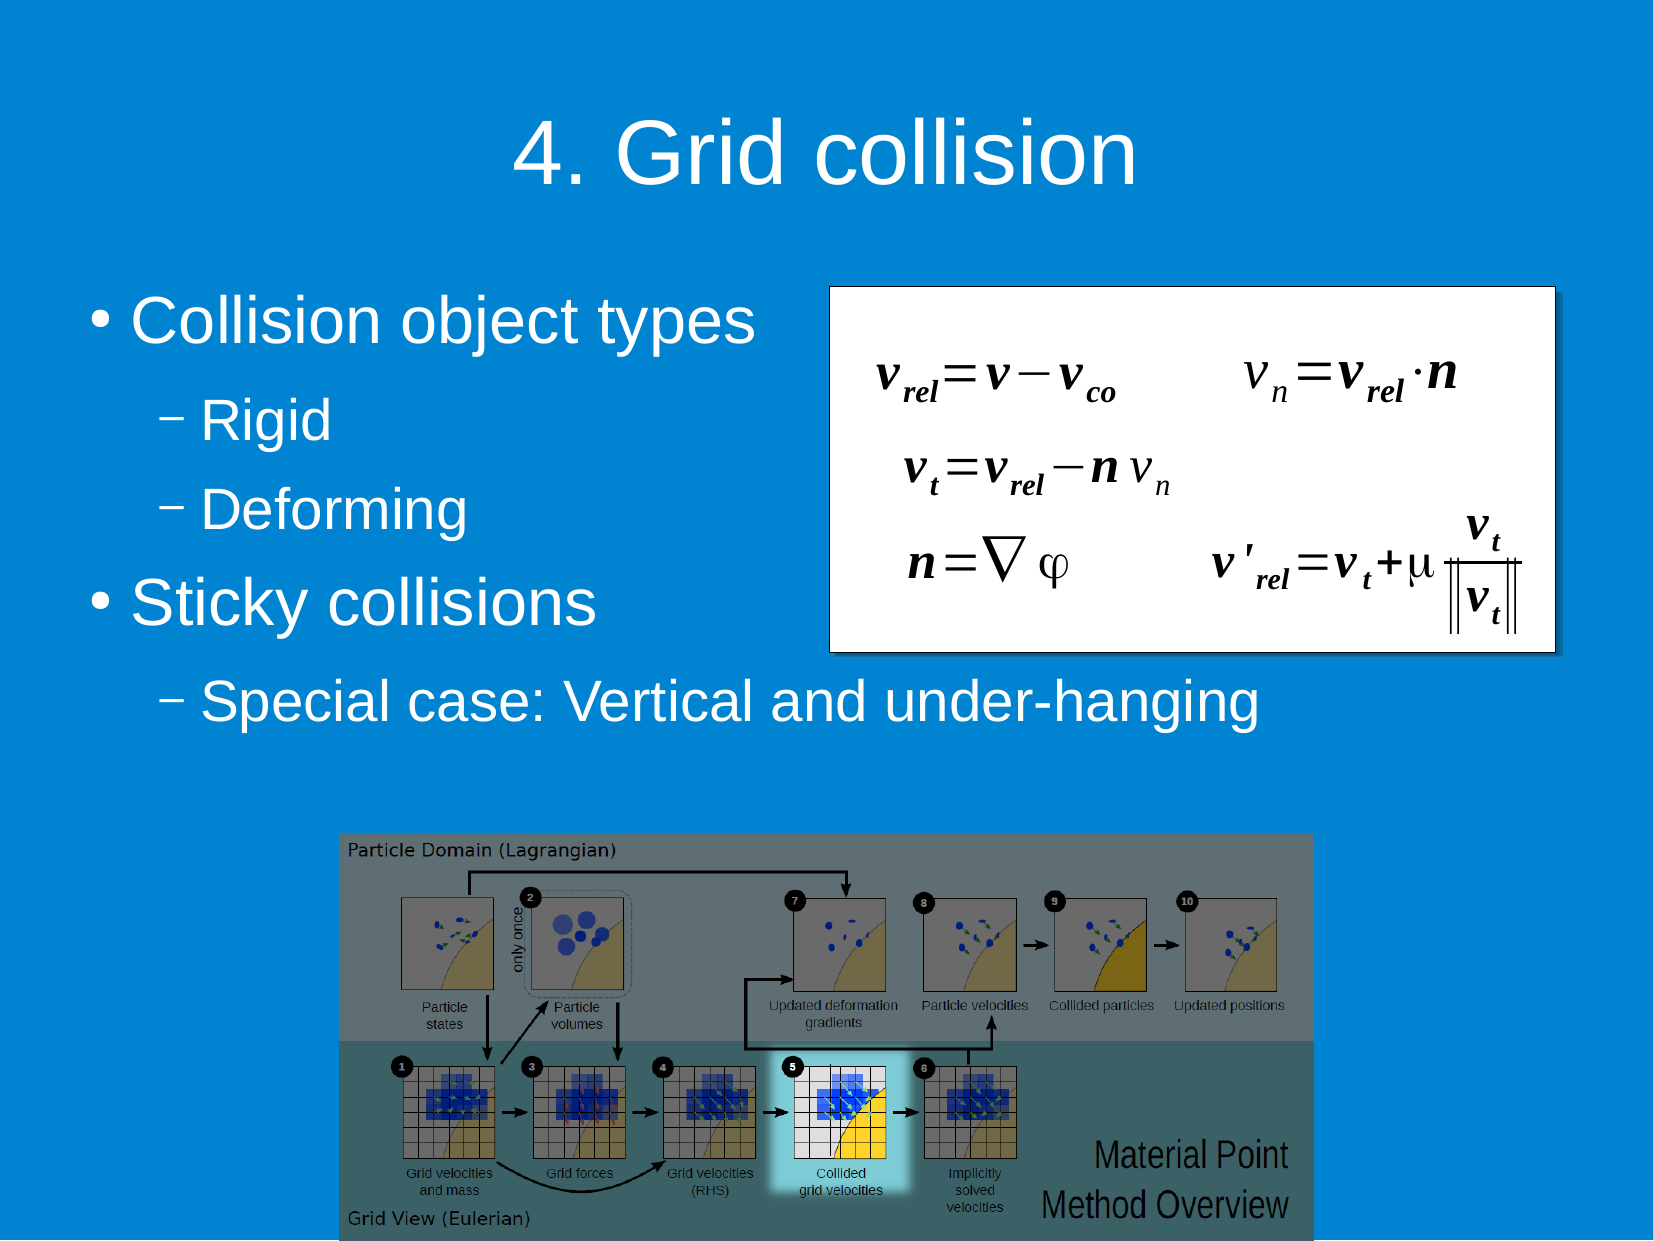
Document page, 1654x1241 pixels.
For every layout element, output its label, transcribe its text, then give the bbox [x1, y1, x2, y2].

list Collision object types Rigid Deforming Sticky collisions Special case: Vertical and under-hanging [70, 283, 1312, 1003]
chart [1228, 338, 1473, 410]
chart [1196, 495, 1536, 634]
picture [339, 833, 1314, 1241]
title 4. Grid collision [82, 49, 1571, 257]
chart [859, 342, 1131, 410]
list sdsd [1312, 286, 1556, 653]
chart [894, 533, 1078, 593]
